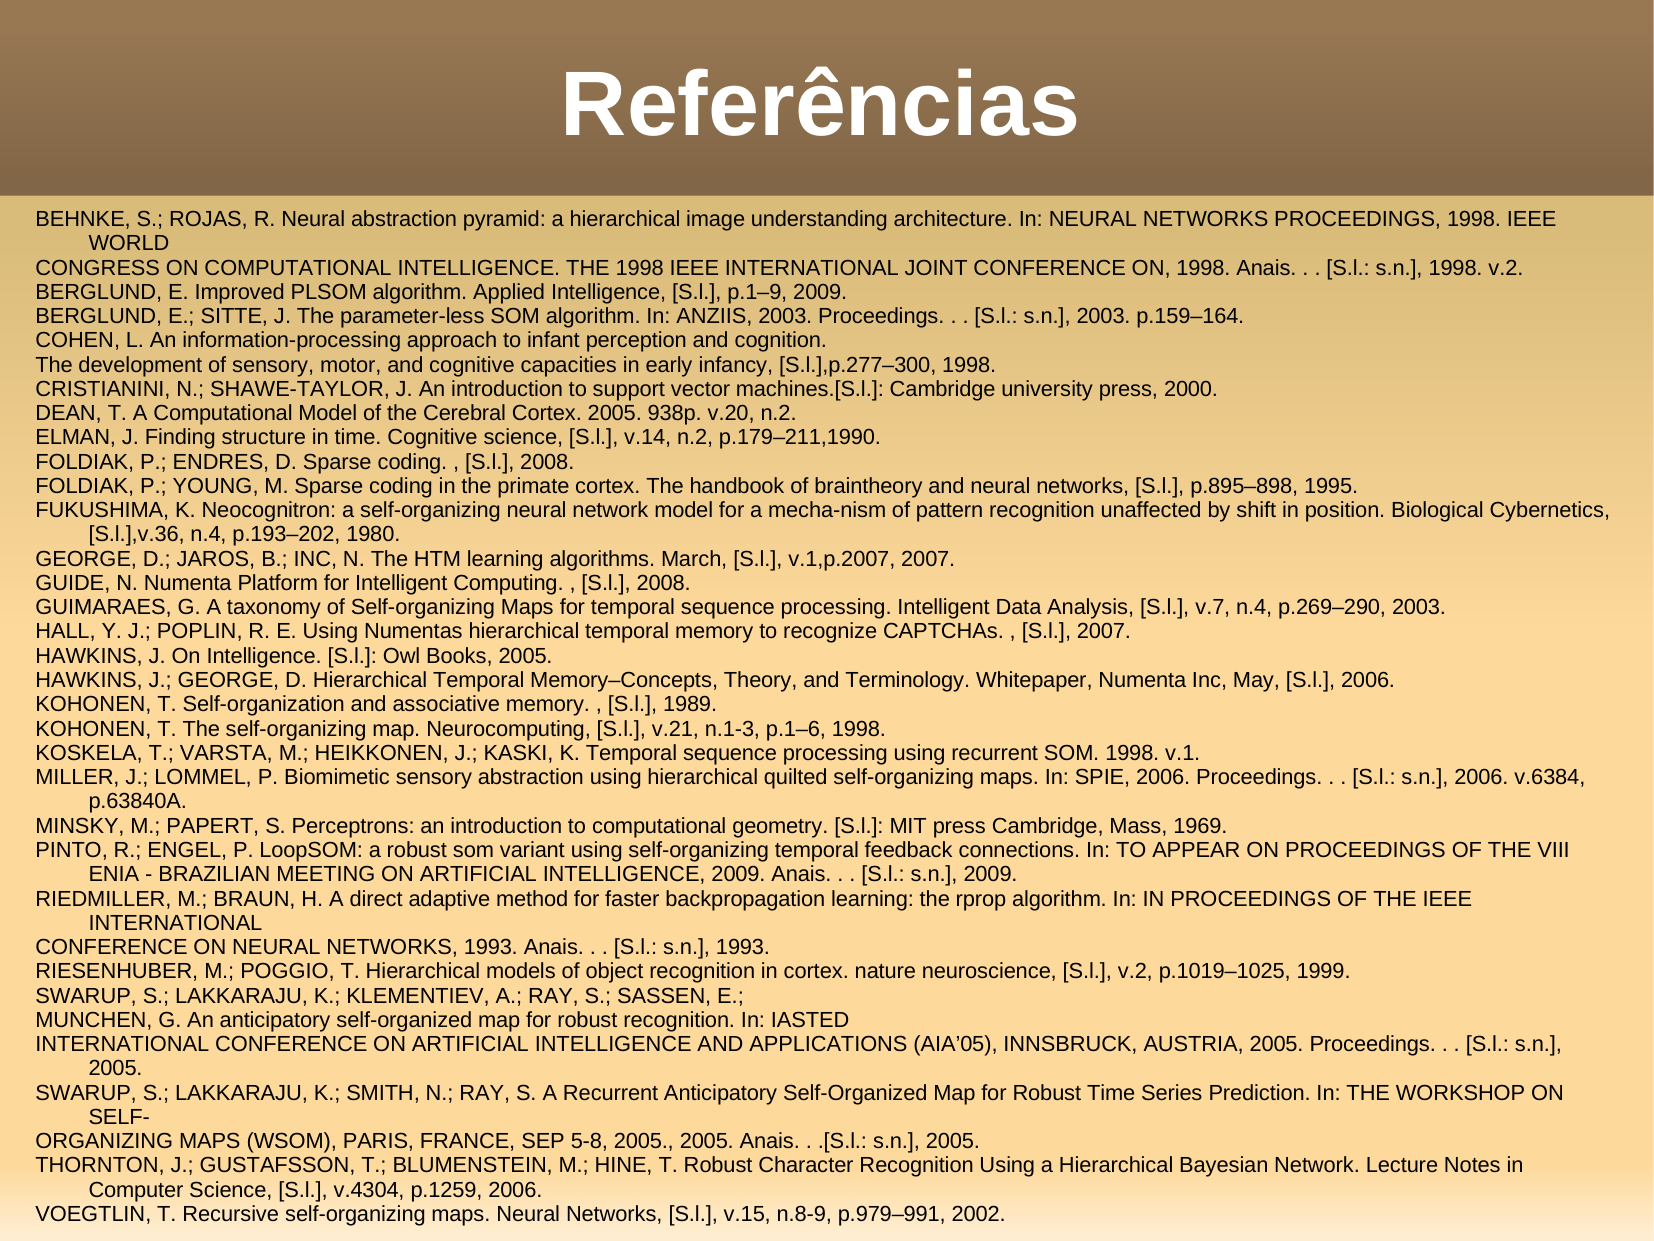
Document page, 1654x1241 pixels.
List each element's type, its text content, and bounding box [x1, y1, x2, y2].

title Referências [76, 7, 1565, 200]
list BEHNKE, S.; ROJAS, R. Neural abstraction pyramid: a hierarchical image understanding architecture. In: NEURAL NETWORKS PROCEEDINGS, 1998. IEEE WORLD CONGRESS ON COMPUTATIONAL INTELLIGENCE. THE 1998 IEEE INTERNATIONAL JOINT CONFERENCE ON, 1998. Anais. . . [S.l.: s.n.], 1998. v.2. BERGLUND, E. Improved PLSOM algorithm. Applied Intelligence, [S.l.], p.1–9, 2009. BERGLUND, E.; SITTE, J. The parameter-less SOM algorithm. In: ANZIIS, 2003. Proceedings. . . [S.l.: s.n.], 2003. p.159–164. COHEN, L. An information-processing approach to infant perception and cognition. The development of sensory, motor, and cognitive capacities in early infancy, [S.l.],p.277–300, 1998. CRISTIANINI, N.; SHAWE-TAYLOR, J. An introduction to support vector machines.[S.l.]: Cambridge university press, 2000. DEAN, T. A Computational Model of the Cerebral Cortex. 2005. 938p. v.20, n.2. ELMAN, J. Finding structure in time. Cognitive science, [S.l.], v.14, n.2, p.179–211,1990. FOLDIAK, P.; ENDRES, D. Sparse coding. , [S.l.], 2008. FOLDIAK, P.; YOUNG, M. Sparse coding in the primate cortex. The handbook of braintheory and neural networks, [S.l.], p.895–898, 1995. FUKUSHIMA, K. Neocognitron: a self-organizing neural network model for a mecha-nism of pattern recognition unaffected by shift in position. Biological Cybernetics, [S.l.],v.36, n.4, p.193–202, 1980. GEORGE, D.; JAROS, B.; INC, N. The HTM learning algorithms. March, [S.l.], v.1,p.2007, 2007. GUIDE, N. Numenta Platform for Intelligent Computing. , [S.l.], 2008. GUIMARAES, G. A taxonomy of Self-organizing Maps for temporal sequence processing. Intelligent Data Analysis, [S.l.], v.7, n.4, p.269–290, 2003. HALL, Y. J.; POPLIN, R. E. Using Numentas hierarchical temporal memory to recognize CAPTCHAs. , [S.l.], 2007. HAWKINS, J. On Intelligence. [S.l.]: Owl Books, 2005. HAWKINS, J.; GEORGE, D. Hierarchical Temporal Memory–Concepts, Theory, and Terminology. Whitepaper, Numenta Inc, May, [S.l.], 2006. KOHONEN, T. Self-organization and associative memory. , [S.l.], 1989. KOHONEN, T. The self-organizing map. Neurocomputing, [S.l.], v.21, n.1-3, p.1–6, 1998. KOSKELA, T.; VARSTA, M.; HEIKKONEN, J.; KASKI, K. Temporal sequence processing using recurrent SOM. 1998. v.1. MILLER, J.; LOMMEL, P. Biomimetic sensory abstraction using hierarchical quilted self-organizing maps. In: SPIE, 2006. Proceedings. . . [S.l.: s.n.], 2006. v.6384, p.63840A. MINSKY, M.; PAPERT, S. Perceptrons: an introduction to computational geometry. [S.l.]: MIT press Cambridge, Mass, 1969. PINTO, R.; ENGEL, P. LoopSOM: a robust som variant using self-organizing temporal feedback connections. In: TO APPEAR ON PROCEEDINGS OF THE VIII ENIA - BRAZILIAN MEETING ON ARTIFICIAL INTELLIGENCE, 2009. Anais. . . [S.l.: s.n.], 2009. RIEDMILLER, M.; BRAUN, H. A direct adaptive method for faster backpropagation learning: the rprop algorithm. In: IN PROCEEDINGS OF THE IEEE INTERNATIONAL CONFERENCE ON NEURAL NETWORKS, 1993. Anais. . . [S.l.: s.n.], 1993. RIESENHUBER, M.; POGGIO, T. Hierarchical models of object recognition in cortex. nature neuroscience, [S.l.], v.2, p.1019–1025, 1999. SWARUP, S.; LAKKARAJU, K.; KLEMENTIEV, A.; RAY, S.; SASSEN, E.; MUNCHEN, G. An anticipatory self-organized map for robust recognition. In: IASTED INTERNATIONAL CONFERENCE ON ARTIFICIAL INTELLIGENCE AND APPLICATIONS (AIA’05), INNSBRUCK, AUSTRIA, 2005. Proceedings. . . [S.l.: s.n.], 2005. SWARUP, S.; LAKKARAJU, K.; SMITH, N.; RAY, S. A Recurrent Anticipatory Self-Organized Map for Robust Time Series Prediction. In: THE WORKSHOP ON SELF- ORGANIZING MAPS (WSOM), PARIS, FRANCE, SEP 5-8, 2005., 2005. Anais. . .[S.l.: s.n.], 2005. THORNTON, J.; GUSTAFSSON, T.; BLUMENSTEIN, M.; HINE, T. Robust Character Recognition Using a Hierarchical Bayesian Network. Lecture Notes in Computer Science, [S.l.], v.4304, p.1259, 2006. VOEGTLIN, T. Recursive self-organizing maps. Neural Networks, [S.l.], v.15, n.8-9, p.979–991, 2002. [17, 206, 1625, 1227]
picture [0, 0, 1654, 1241]
